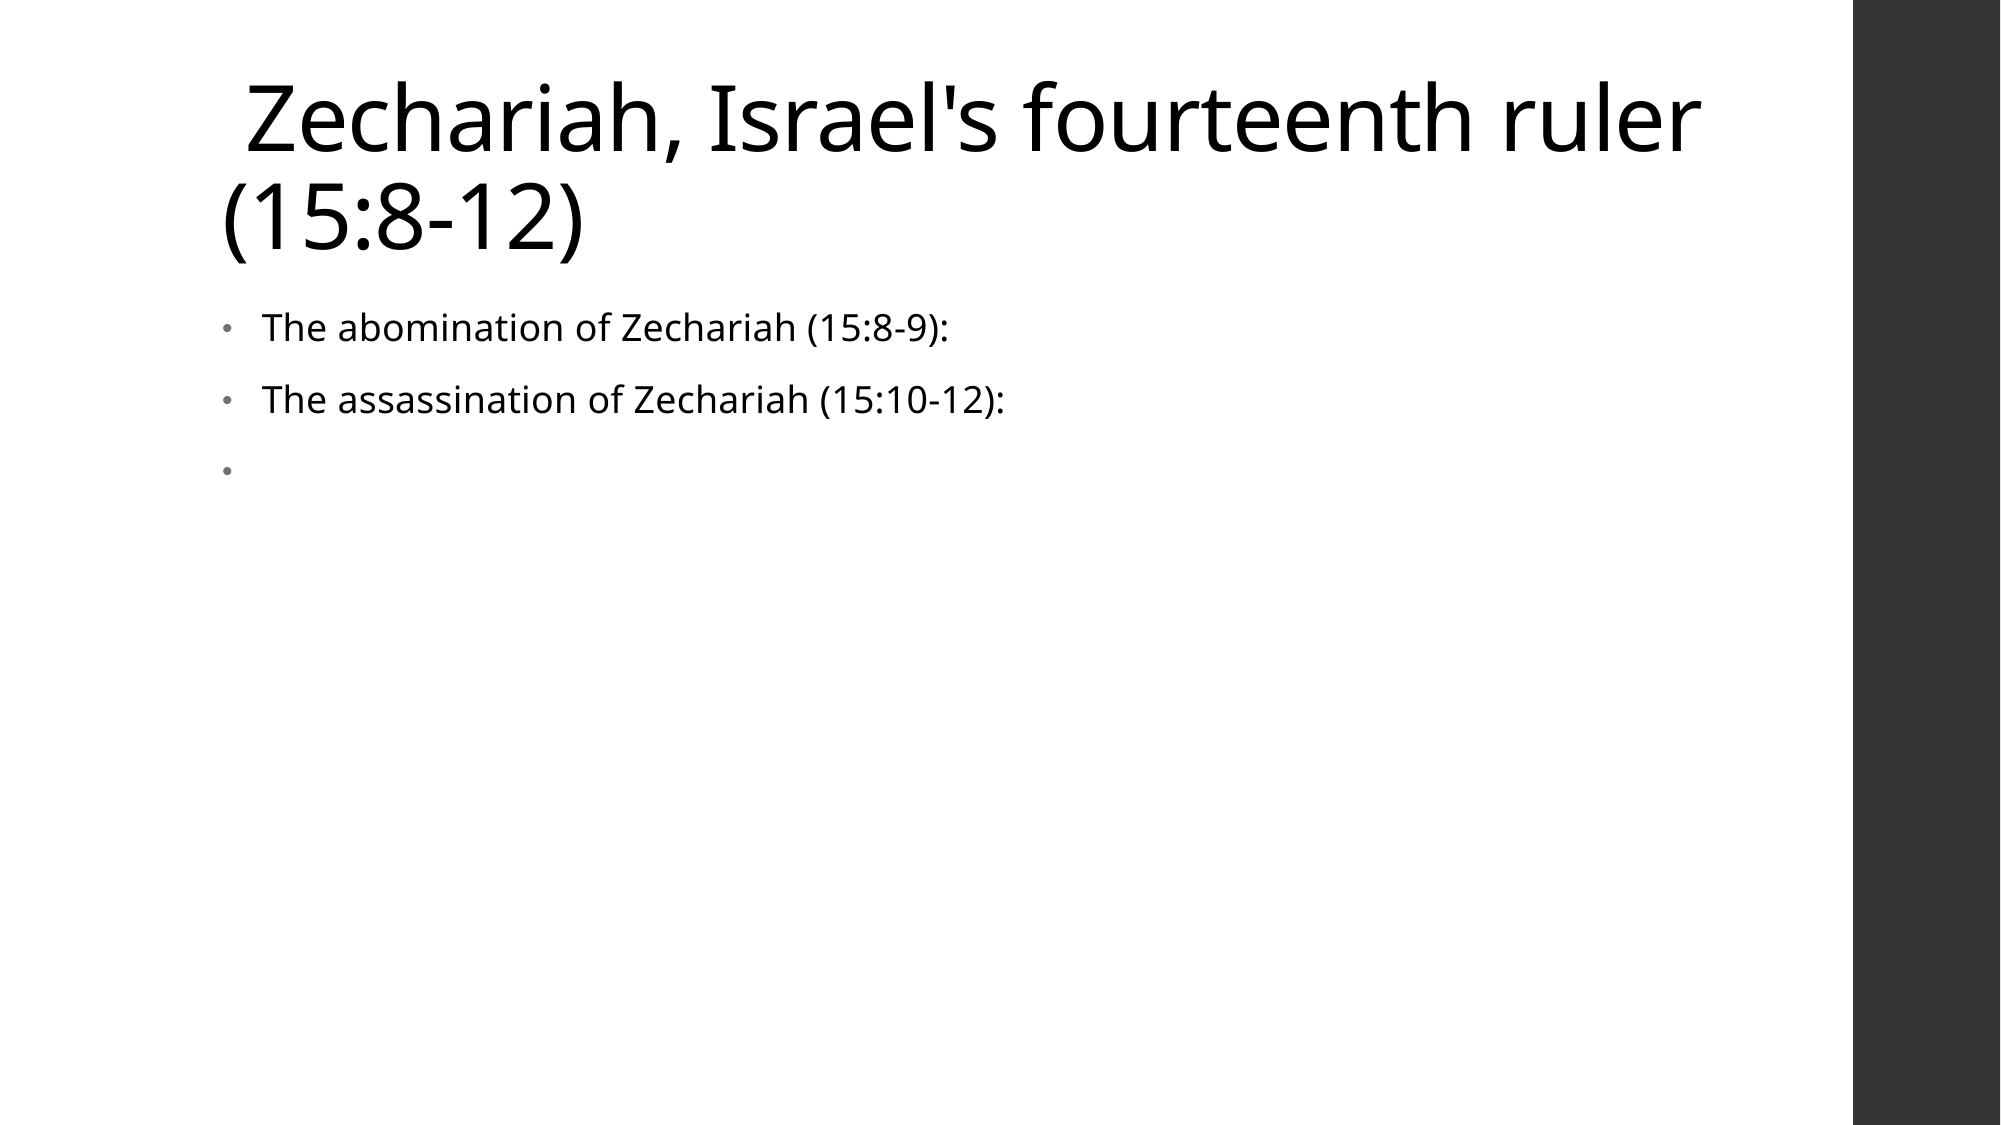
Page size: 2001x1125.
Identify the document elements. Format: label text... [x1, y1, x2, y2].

title Zechariah, Israel's fourteenth ruler (15:8-12) [206, 60, 1797, 278]
list The abomination of Zechariah (15:8-9): The assassination of Zechariah (15:10-12): [206, 299, 1617, 1014]
